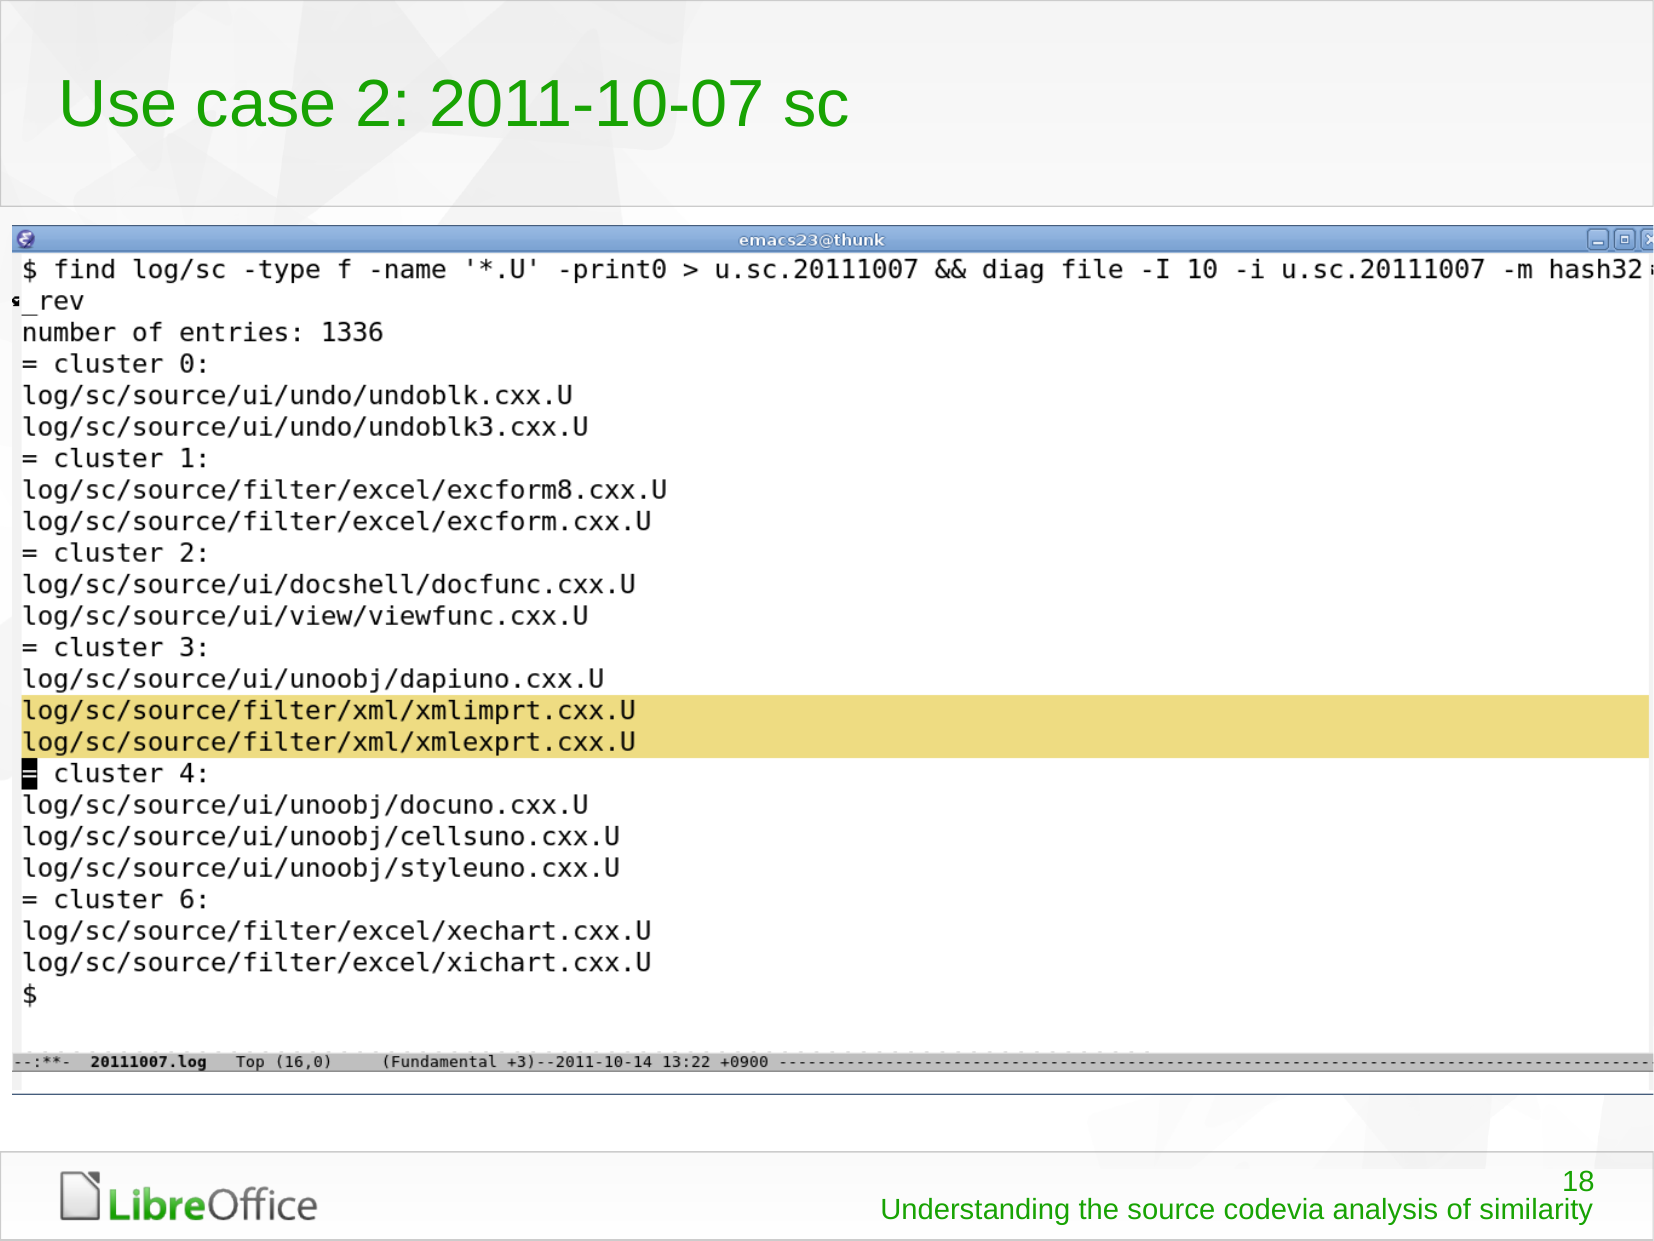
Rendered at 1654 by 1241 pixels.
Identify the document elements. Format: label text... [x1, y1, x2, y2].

picture [0, 0, 1654, 1169]
title Use case 2: 2011-10-07 sc [59, 29, 1595, 178]
picture [41, 1152, 337, 1240]
